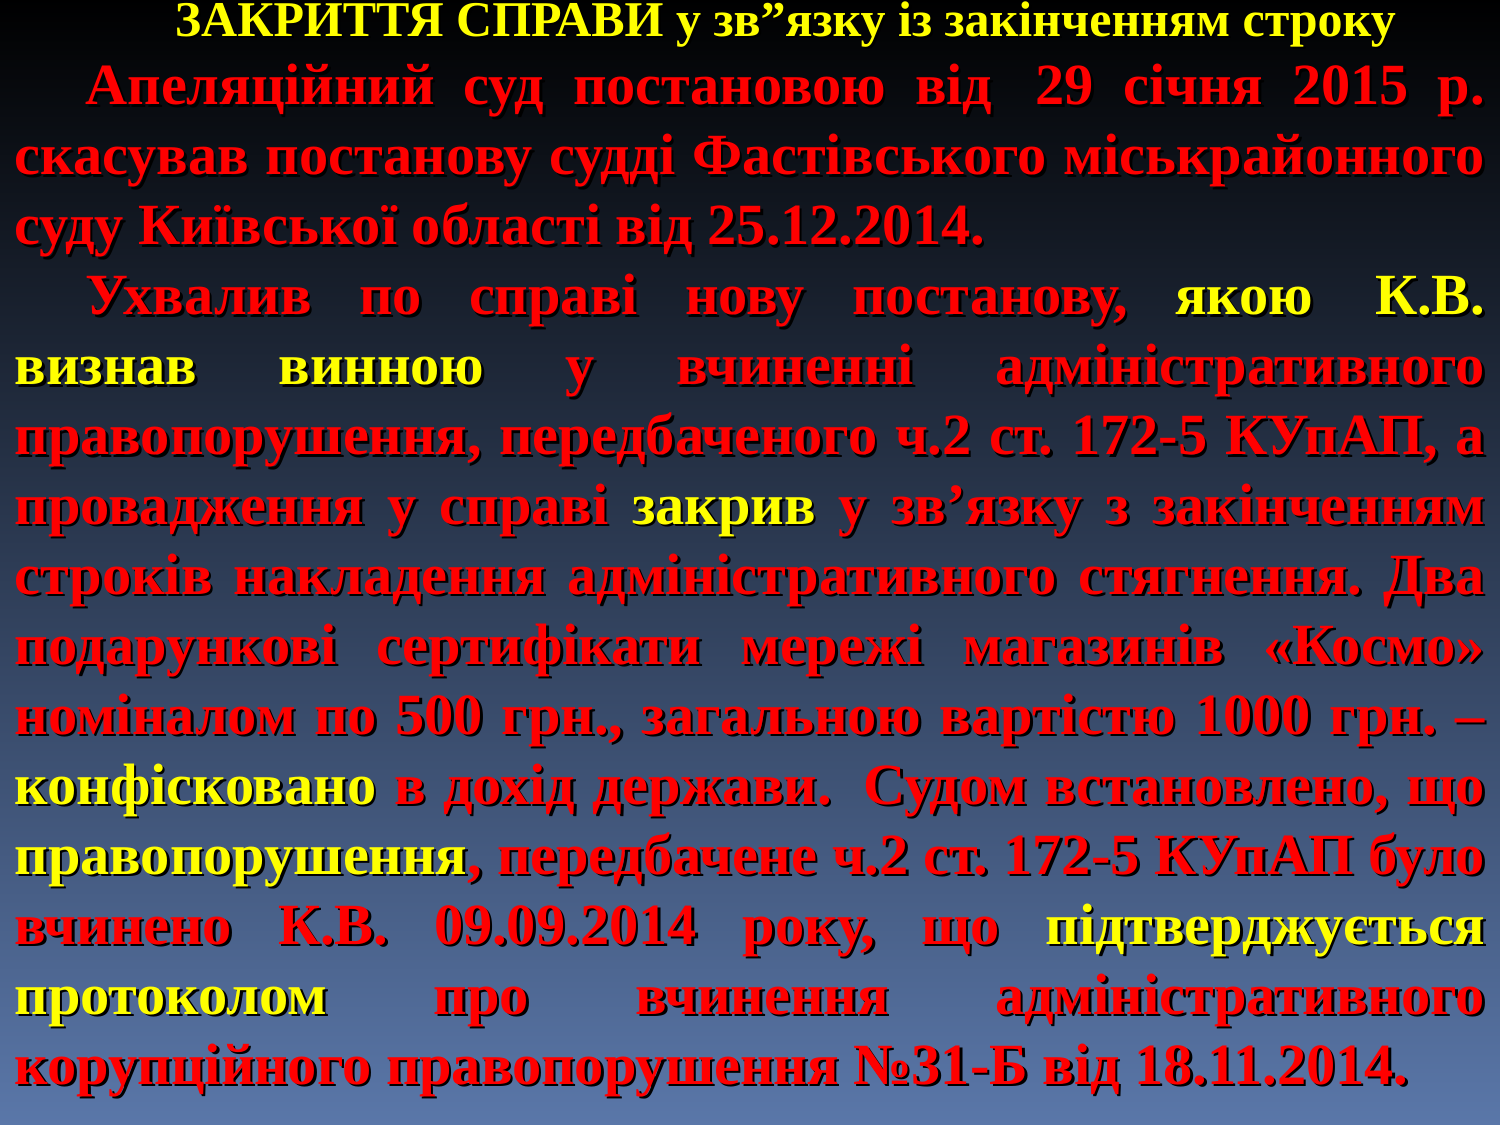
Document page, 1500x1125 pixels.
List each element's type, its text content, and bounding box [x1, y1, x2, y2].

text_box ЗАКРИТТЯ СПРАВИ у зв”язку із закінченням строку Апеляційний суд постановою від 29 січня 2015 р. скасував постанову судді Фастівського міськрайонного суду Київської області від 25.12.2014. Ухвалив по справі нову постанову, якою К.В. визнав винною у вчиненні адміністративного правопорушення, передбаченого ч.2 ст. 172-5 КУпАП, а провадження у справі закрив у зв’язку з закінченням строків накладення адміністративного стягнення. Два подарункові сертифікати мережі магазинів «Космо» номіналом по 500 грн., загальною вартістю 1000 грн. – конфісковано в дохід держави. Судом встановлено, що правопорушення, передбачене ч.2 ст. 172-5 КУпАП було вчинено К.В. 09.09.2014 року, що підтверджується протоколом про вчинення адміністративного корупційного правопорушення №31-Б від 18.11.2014. [0, 0, 1500, 1104]
